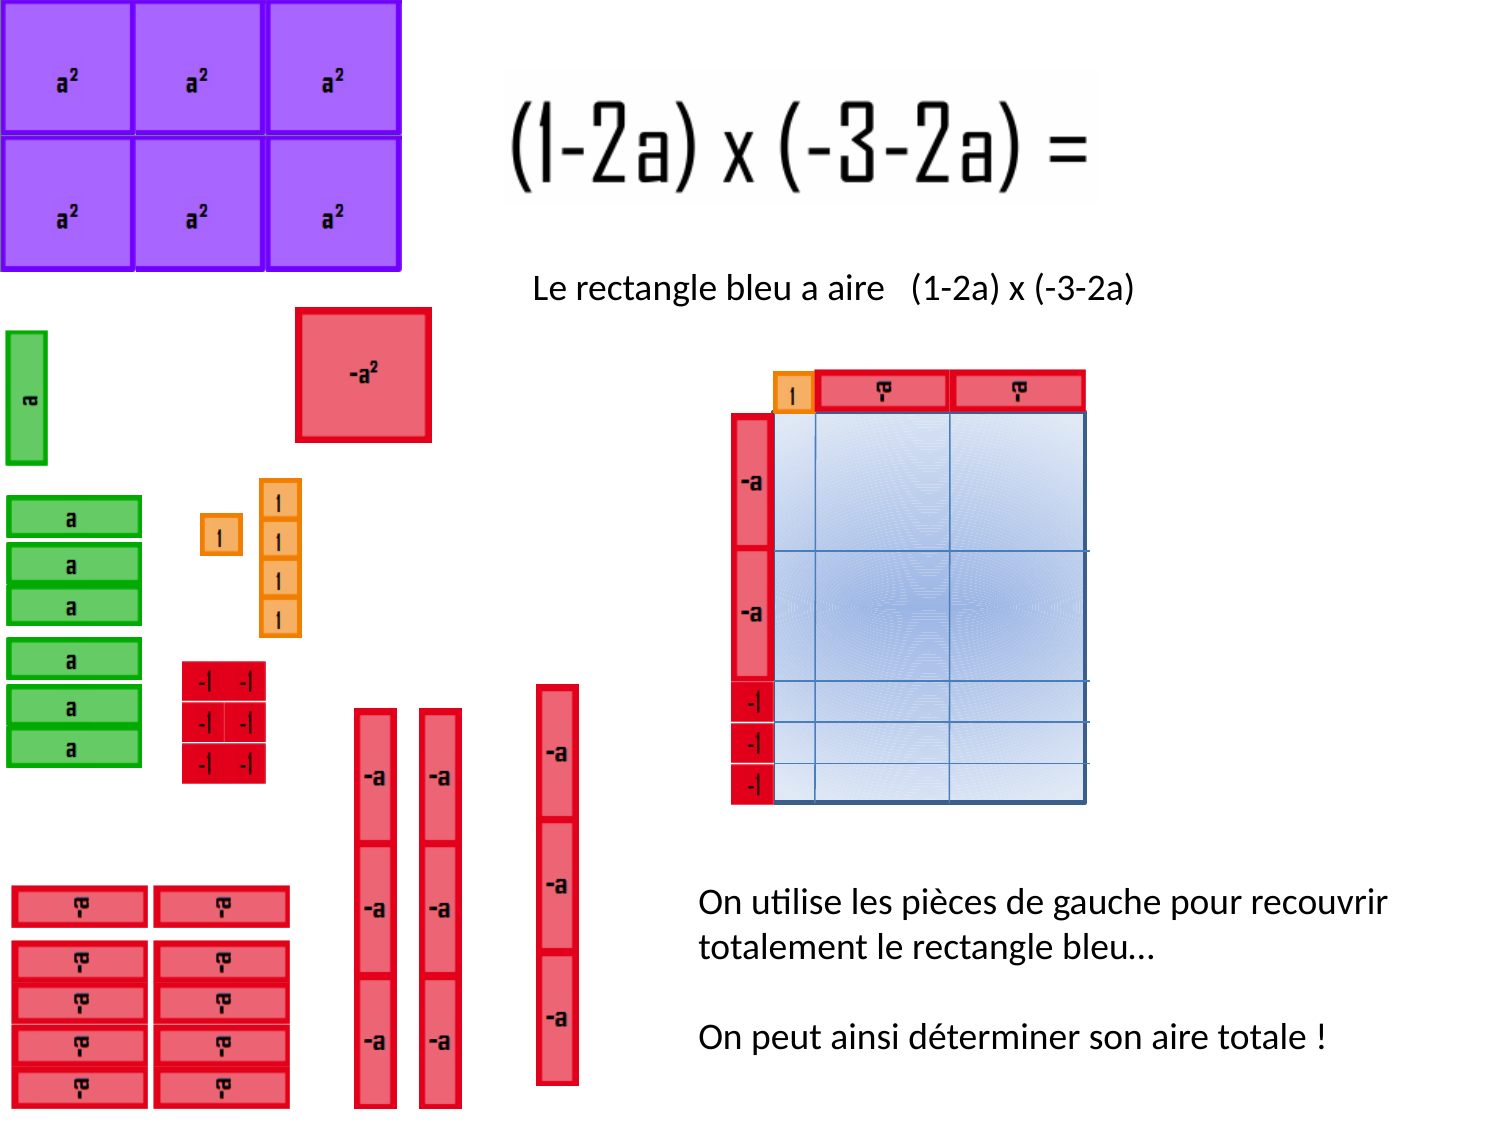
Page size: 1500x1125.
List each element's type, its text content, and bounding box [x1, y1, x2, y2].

picture [501, 54, 1098, 207]
text_box [774, 723, 814, 763]
picture [5, 330, 48, 467]
picture [0, 0, 402, 272]
text_box Le rectangle bleu a aire (1-2a) x (-3-2a) [517, 255, 1151, 316]
picture [5, 542, 142, 626]
picture [731, 370, 1086, 806]
picture [5, 495, 142, 538]
picture [354, 708, 397, 1110]
text_box [816, 682, 948, 721]
text_box [774, 764, 814, 803]
picture [153, 885, 290, 928]
picture [153, 940, 290, 1109]
picture [182, 660, 266, 785]
text_box [816, 412, 1086, 550]
picture [5, 684, 142, 768]
text_box [816, 764, 948, 803]
text_box [951, 723, 1086, 763]
picture [11, 885, 148, 928]
text_box [816, 723, 948, 763]
picture [419, 708, 462, 1110]
text_box [774, 682, 814, 721]
text_box [951, 764, 1086, 803]
picture [259, 478, 302, 638]
text_box [951, 552, 1086, 680]
picture [11, 940, 148, 1109]
text_box [774, 414, 814, 550]
picture [5, 637, 142, 680]
text_box [816, 552, 948, 680]
text_box On utilise les pièces de gauche pour recouvrir totalement le rectangle bleu… On peut ainsi déterminer son aire totale ! [683, 869, 1413, 1065]
text_box [774, 552, 814, 680]
picture [536, 684, 579, 1086]
text_box [951, 682, 1086, 721]
picture [200, 513, 243, 556]
picture [295, 307, 432, 443]
